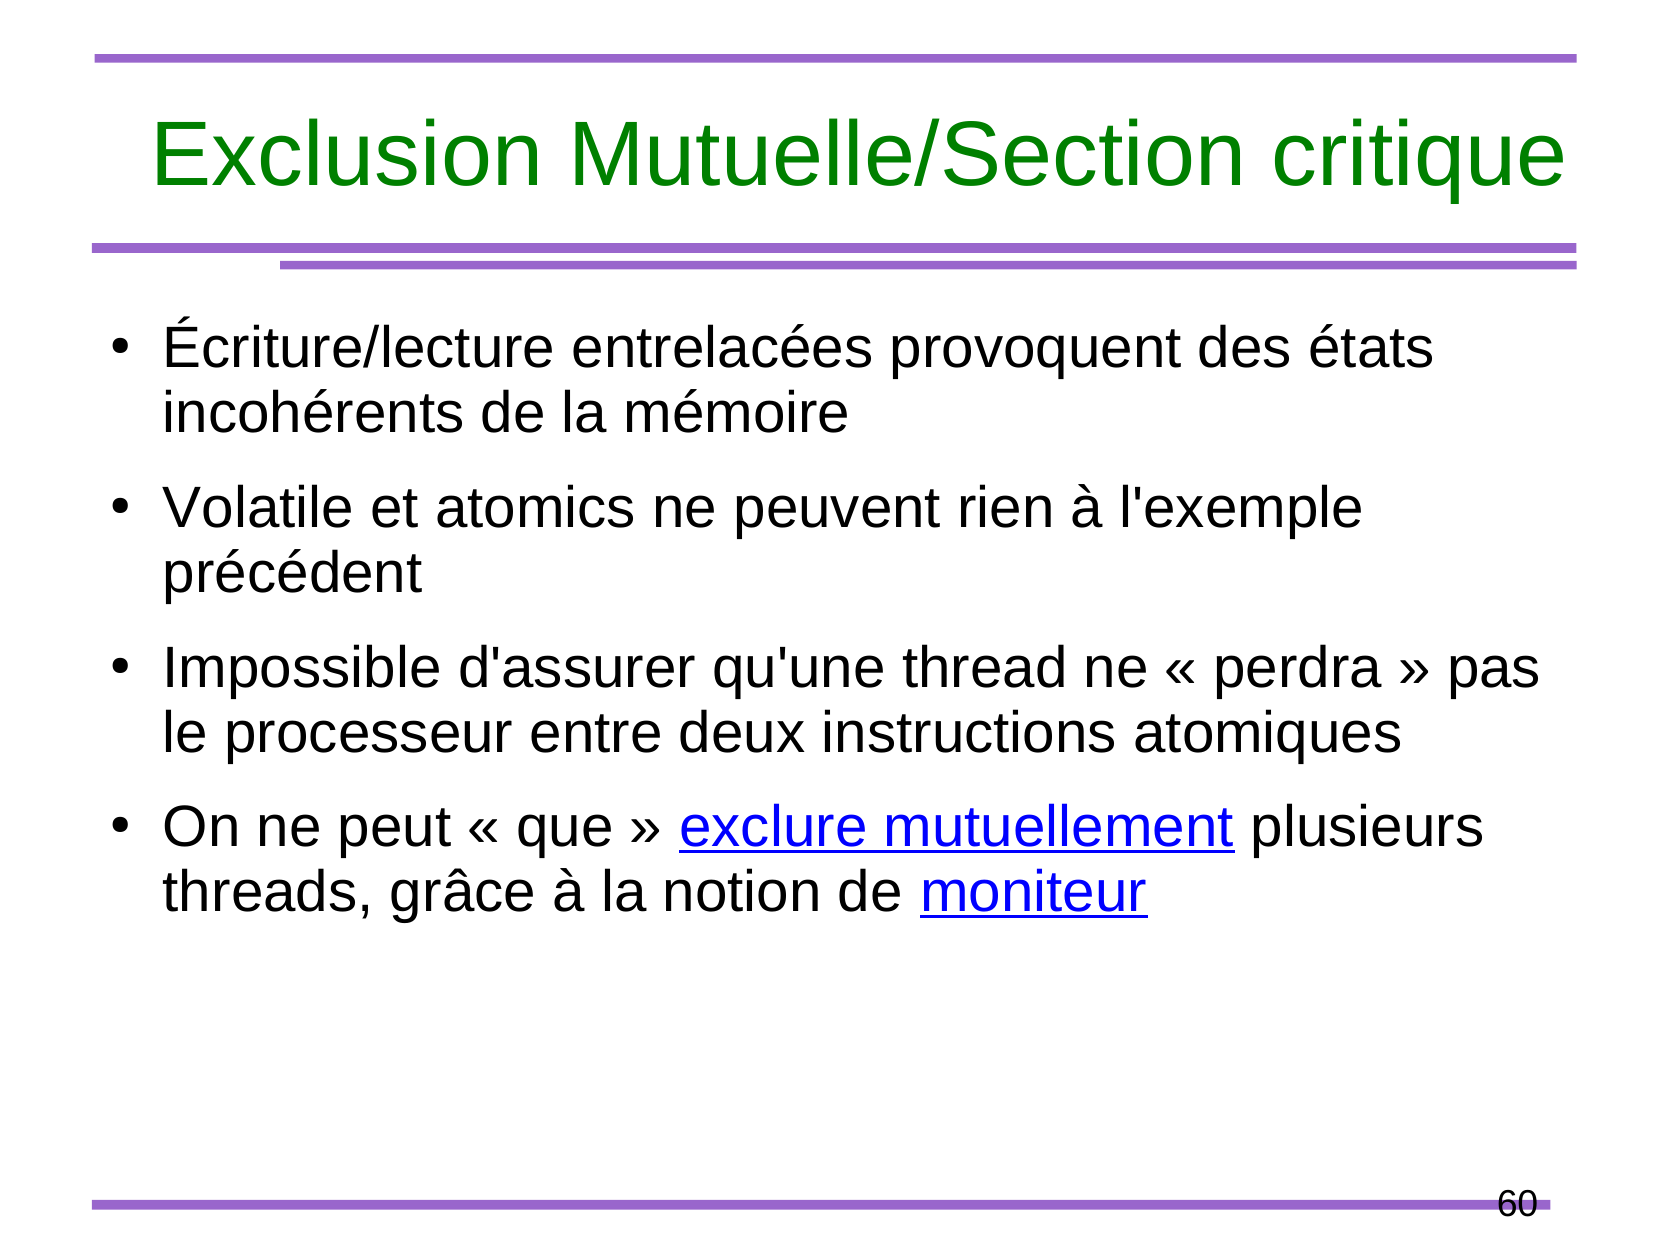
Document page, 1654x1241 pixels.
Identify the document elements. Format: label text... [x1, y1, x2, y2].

title Exclusion Mutuelle/Section critique [84, 49, 1570, 257]
list Écriture/lecture entrelacées provoquent des états incohérents de la mémoire Volatile et atomics ne peuvent rien à l'exemple précédent Impossible d'assurer qu'une thread ne « perdra » pas le processeur entre deux instructions atomiques On ne peut « que » exclure mutuellement plusieurs threads, grâce à la notion de moniteur [92, 315, 1563, 1163]
